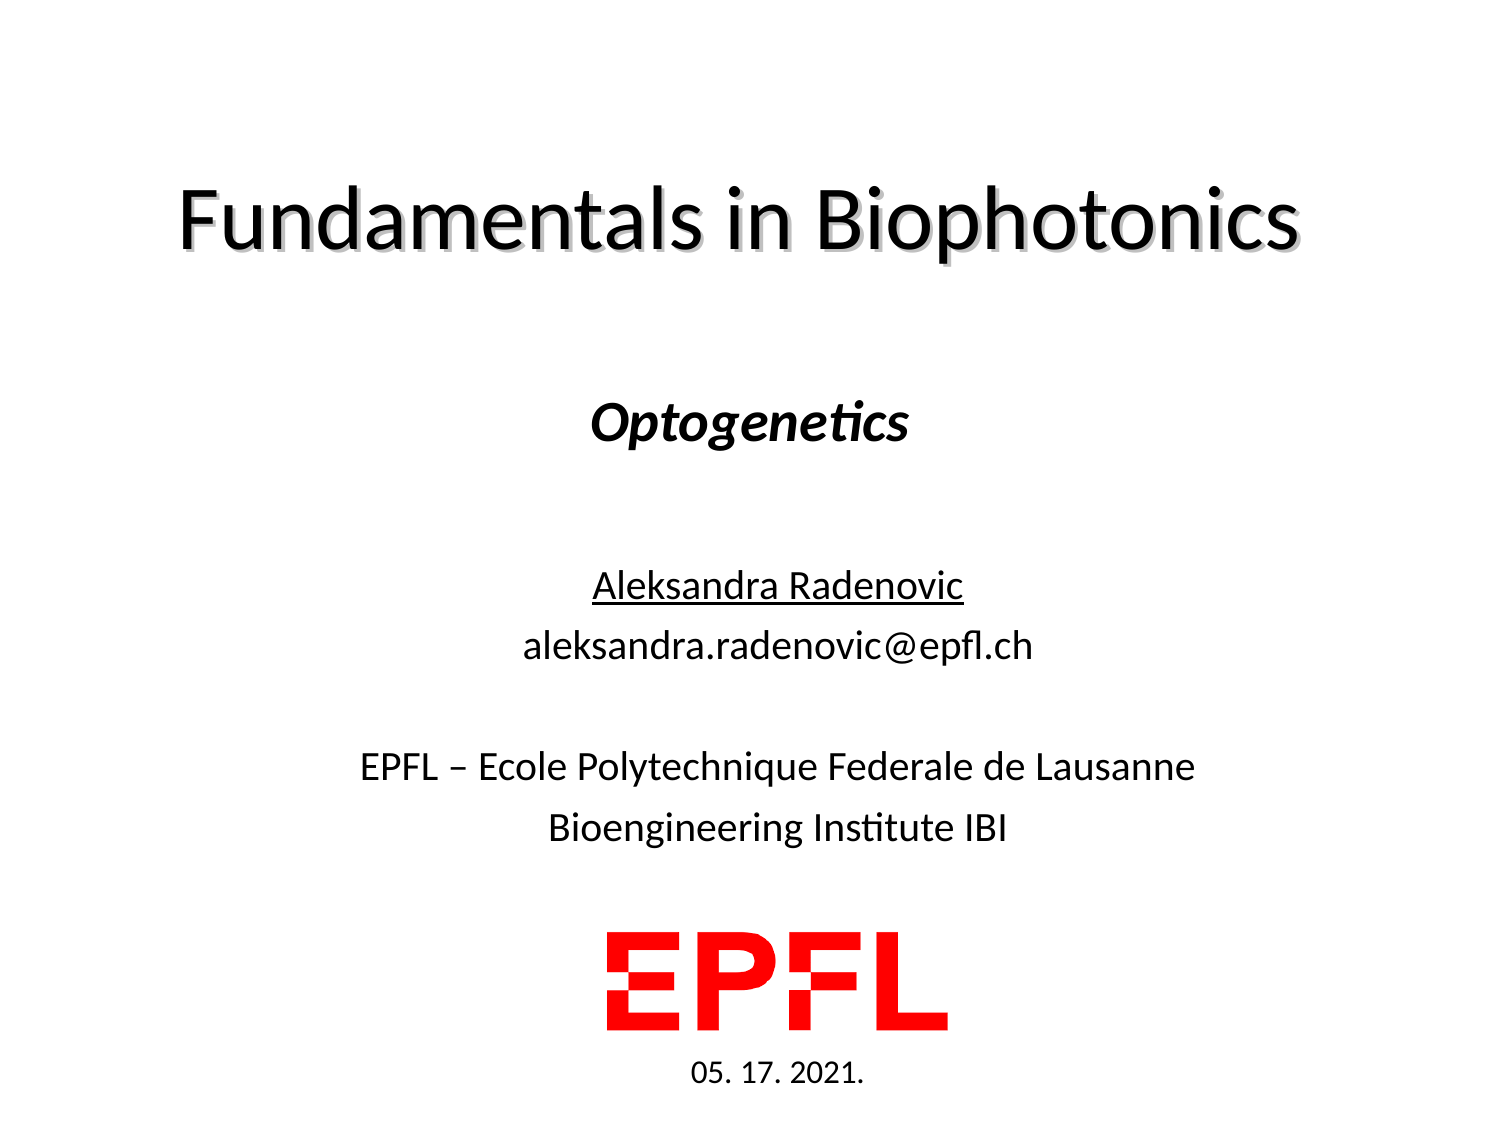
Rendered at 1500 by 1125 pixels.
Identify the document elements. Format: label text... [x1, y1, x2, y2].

list Aleksandra Radenovic aleksandra.radenovic@epfl.ch EPFL – Ecole Polytechnique Federale de Lausanne Bioengineering Institute IBI [225, 549, 1276, 925]
list 05. 17. 2021. [375, 1042, 1126, 1114]
subtitle Optogenetics [112, 321, 1401, 516]
title Fundamentals in Biophotonics [0, 149, 1500, 276]
picture [600, 927, 952, 1035]
